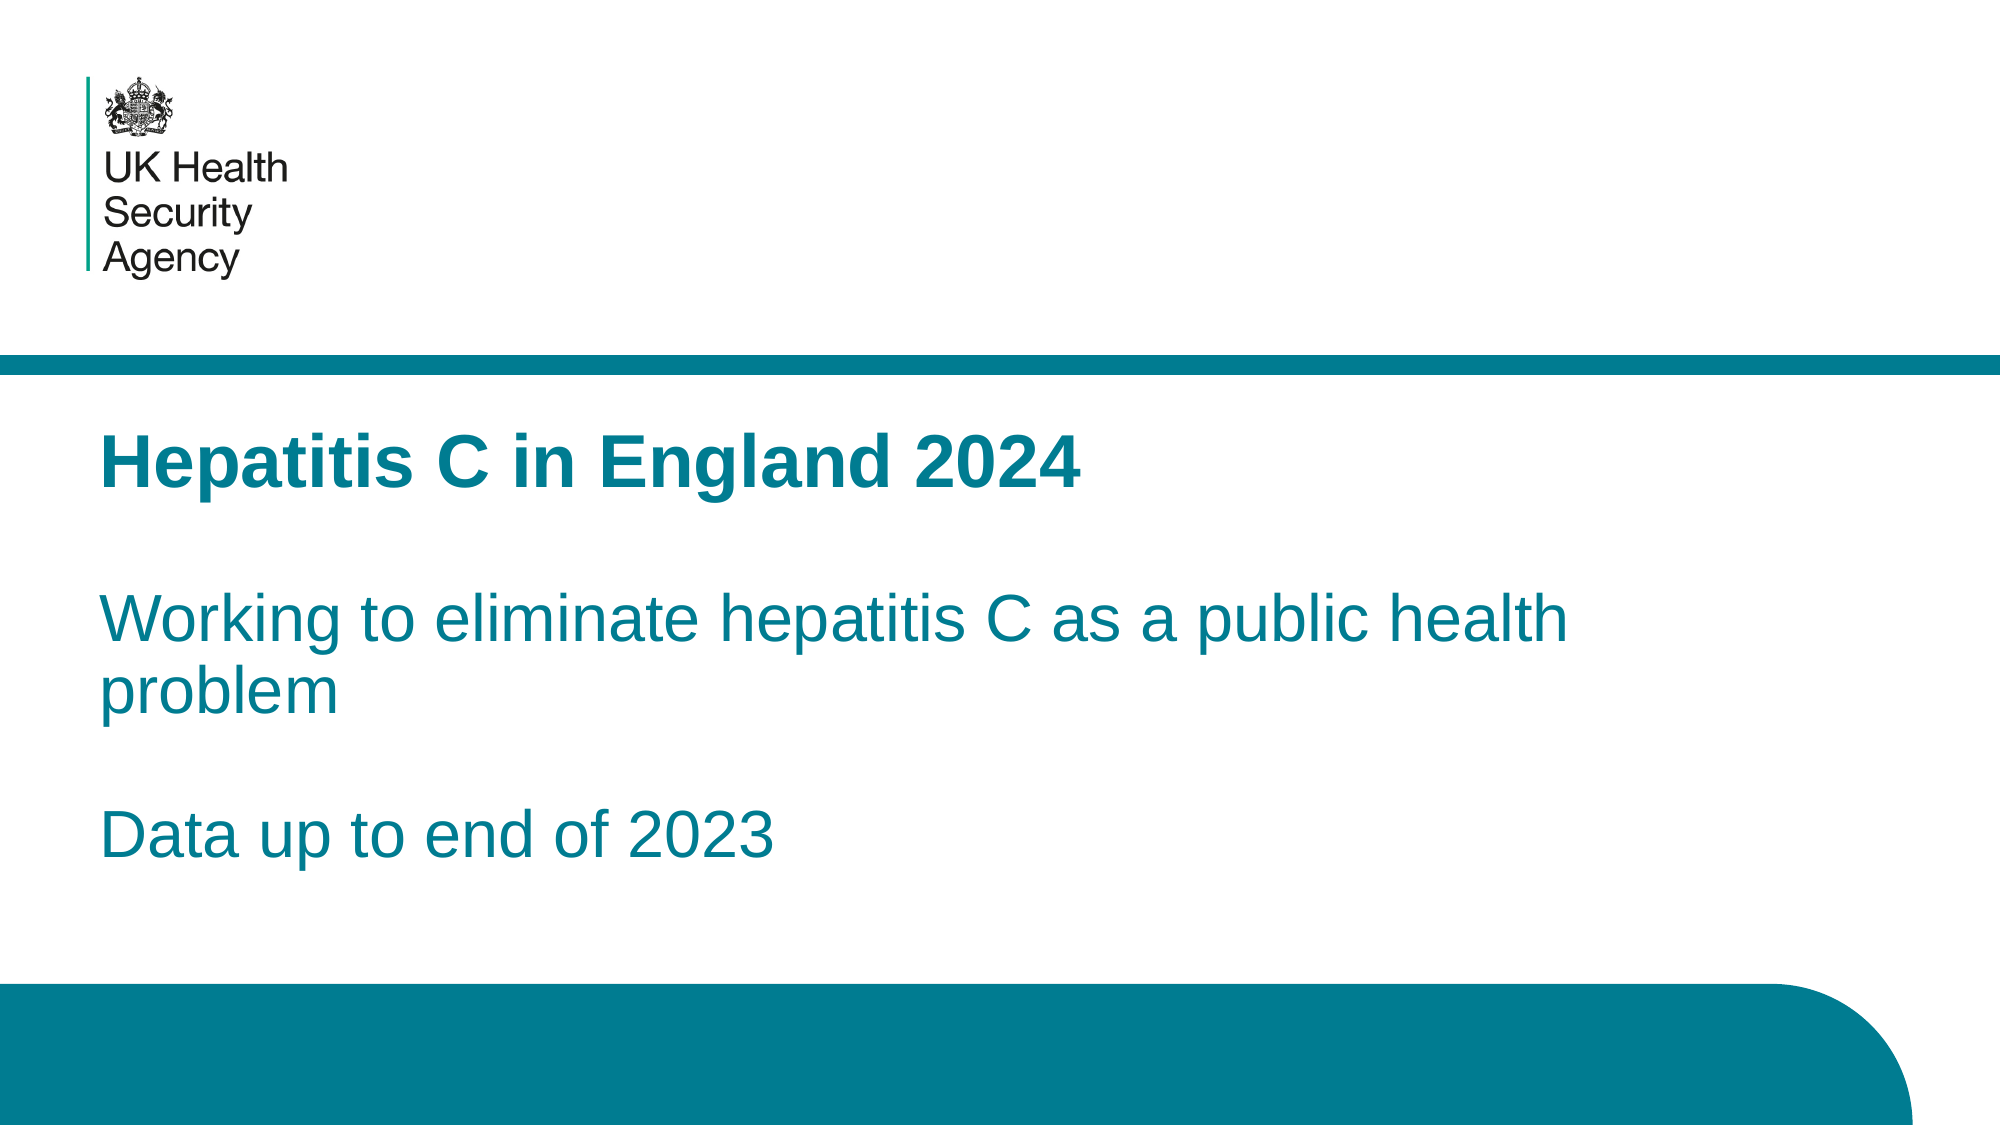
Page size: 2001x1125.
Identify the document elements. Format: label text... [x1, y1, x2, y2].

title Hepatitis C in England 2024 Working to eliminate hepatitis C as a public health problem Data up to end of 2023 [84, 414, 1804, 807]
